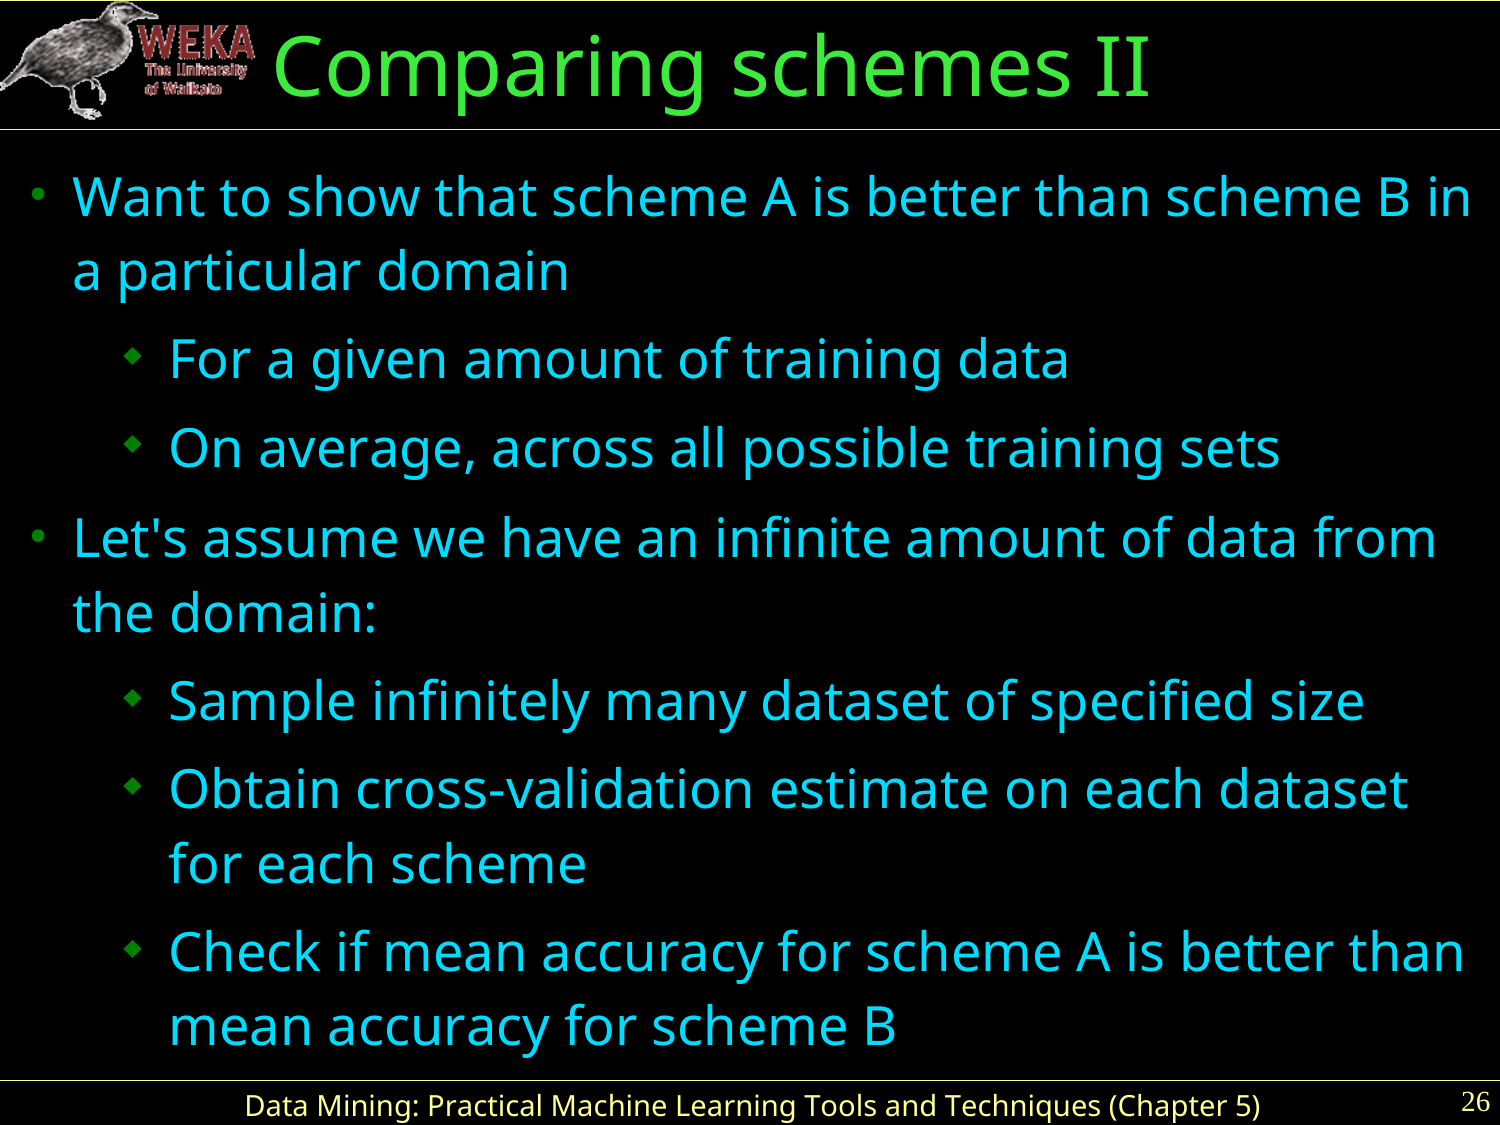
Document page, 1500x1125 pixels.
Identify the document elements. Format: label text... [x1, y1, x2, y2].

picture [0, 1, 266, 129]
title Comparing schemes II [353, 0, 1429, 158]
list Want to show that scheme A is better than scheme B in a particular domain For a given amount of training data On average, across all possible training sets Let's assume we have an infinite amount of data from the domain: Sample infinitely many dataset of specified size Obtain cross-validation estimate on each dataset for each scheme Check if mean accuracy for scheme A is better than mean accuracy for scheme B [29, 158, 1477, 1074]
